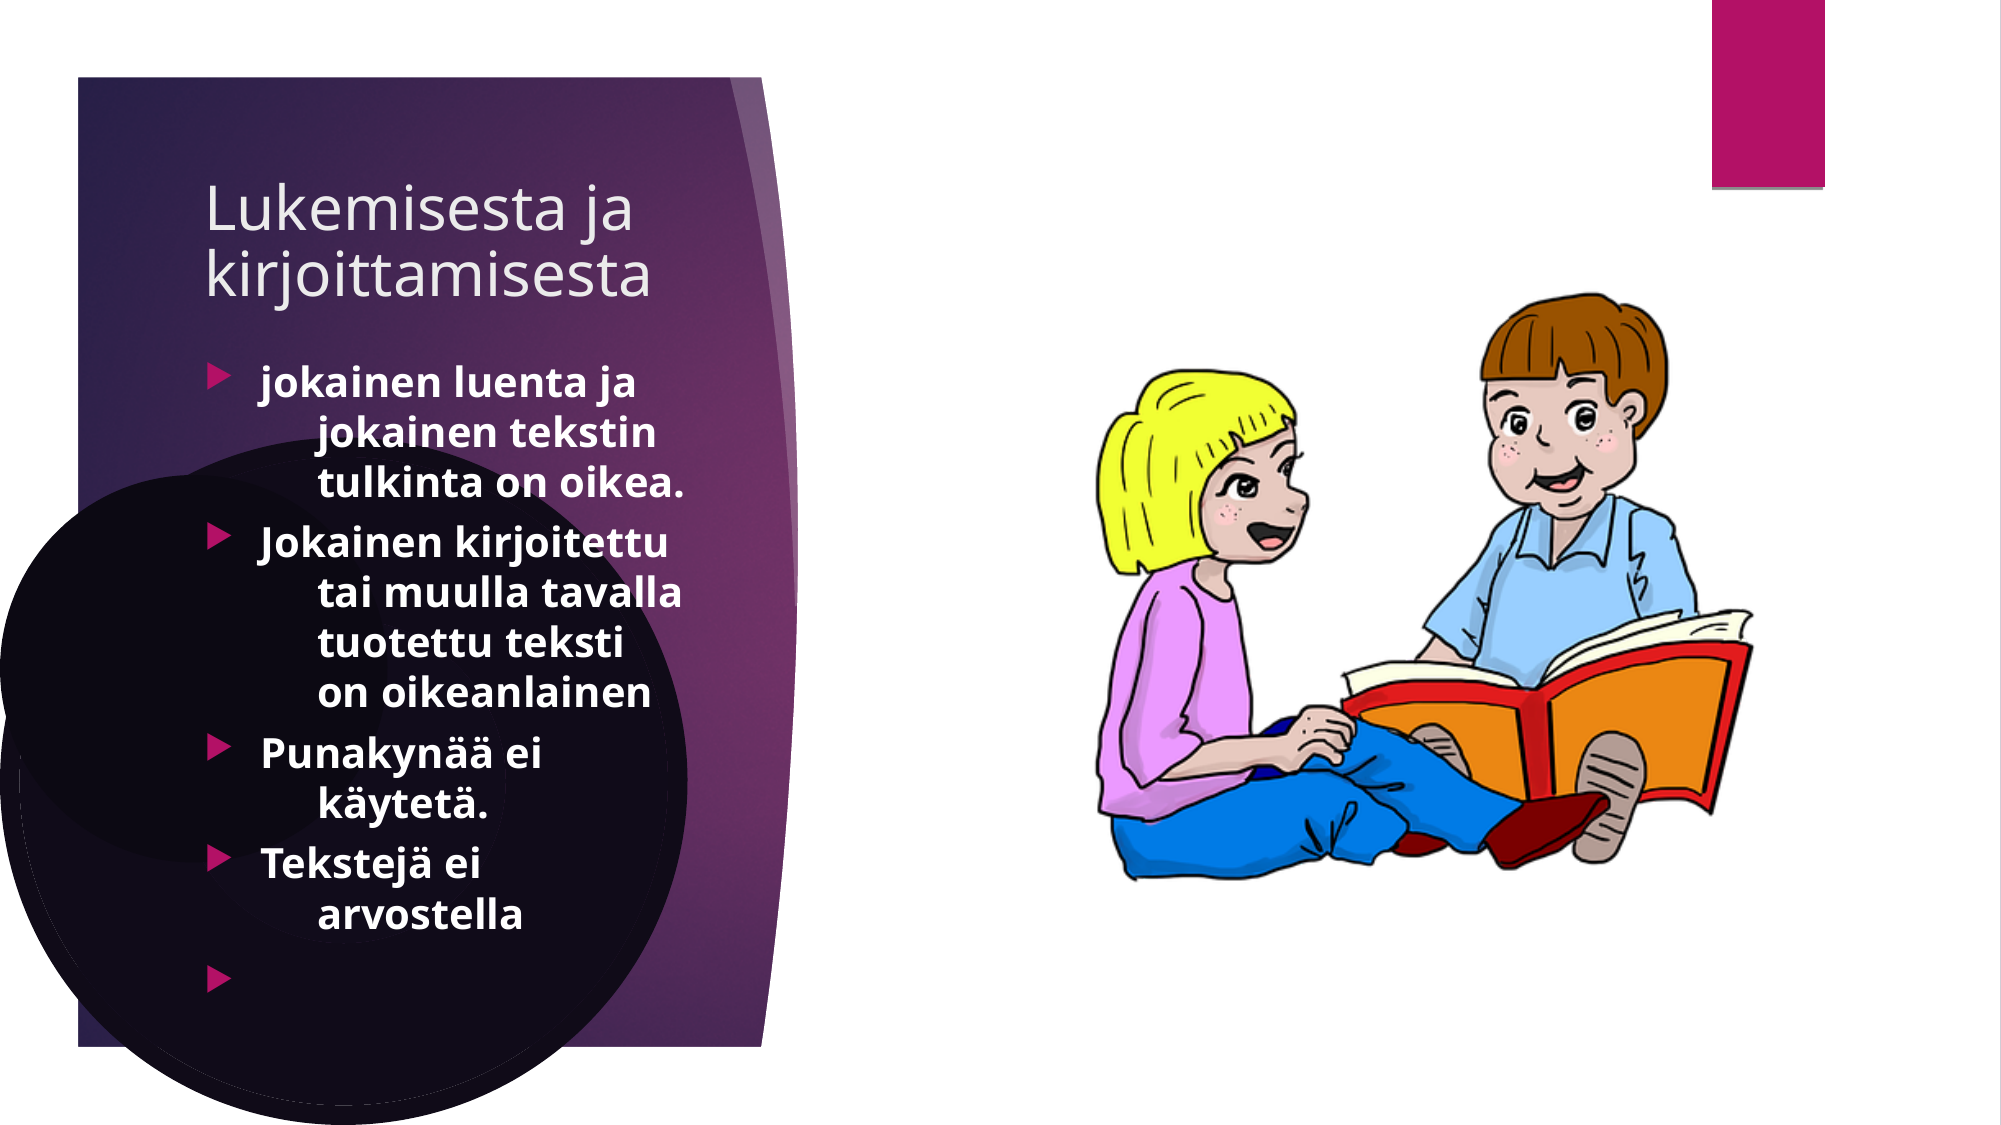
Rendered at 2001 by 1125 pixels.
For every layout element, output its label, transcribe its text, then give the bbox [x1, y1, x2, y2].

picture [852, 213, 1901, 912]
text_box [0, 0, 2000, 1125]
list jokainen luenta ja jokainen tekstin tulkinta on oikea. Jokainen kirjoitettu tai muulla tavalla tuotettu teksti on oikeanlainen Punakynää ei käytetä. Tekstejä ei arvostella [189, 347, 704, 988]
title Lukemisesta ja kirjoittamisesta [189, 159, 673, 328]
